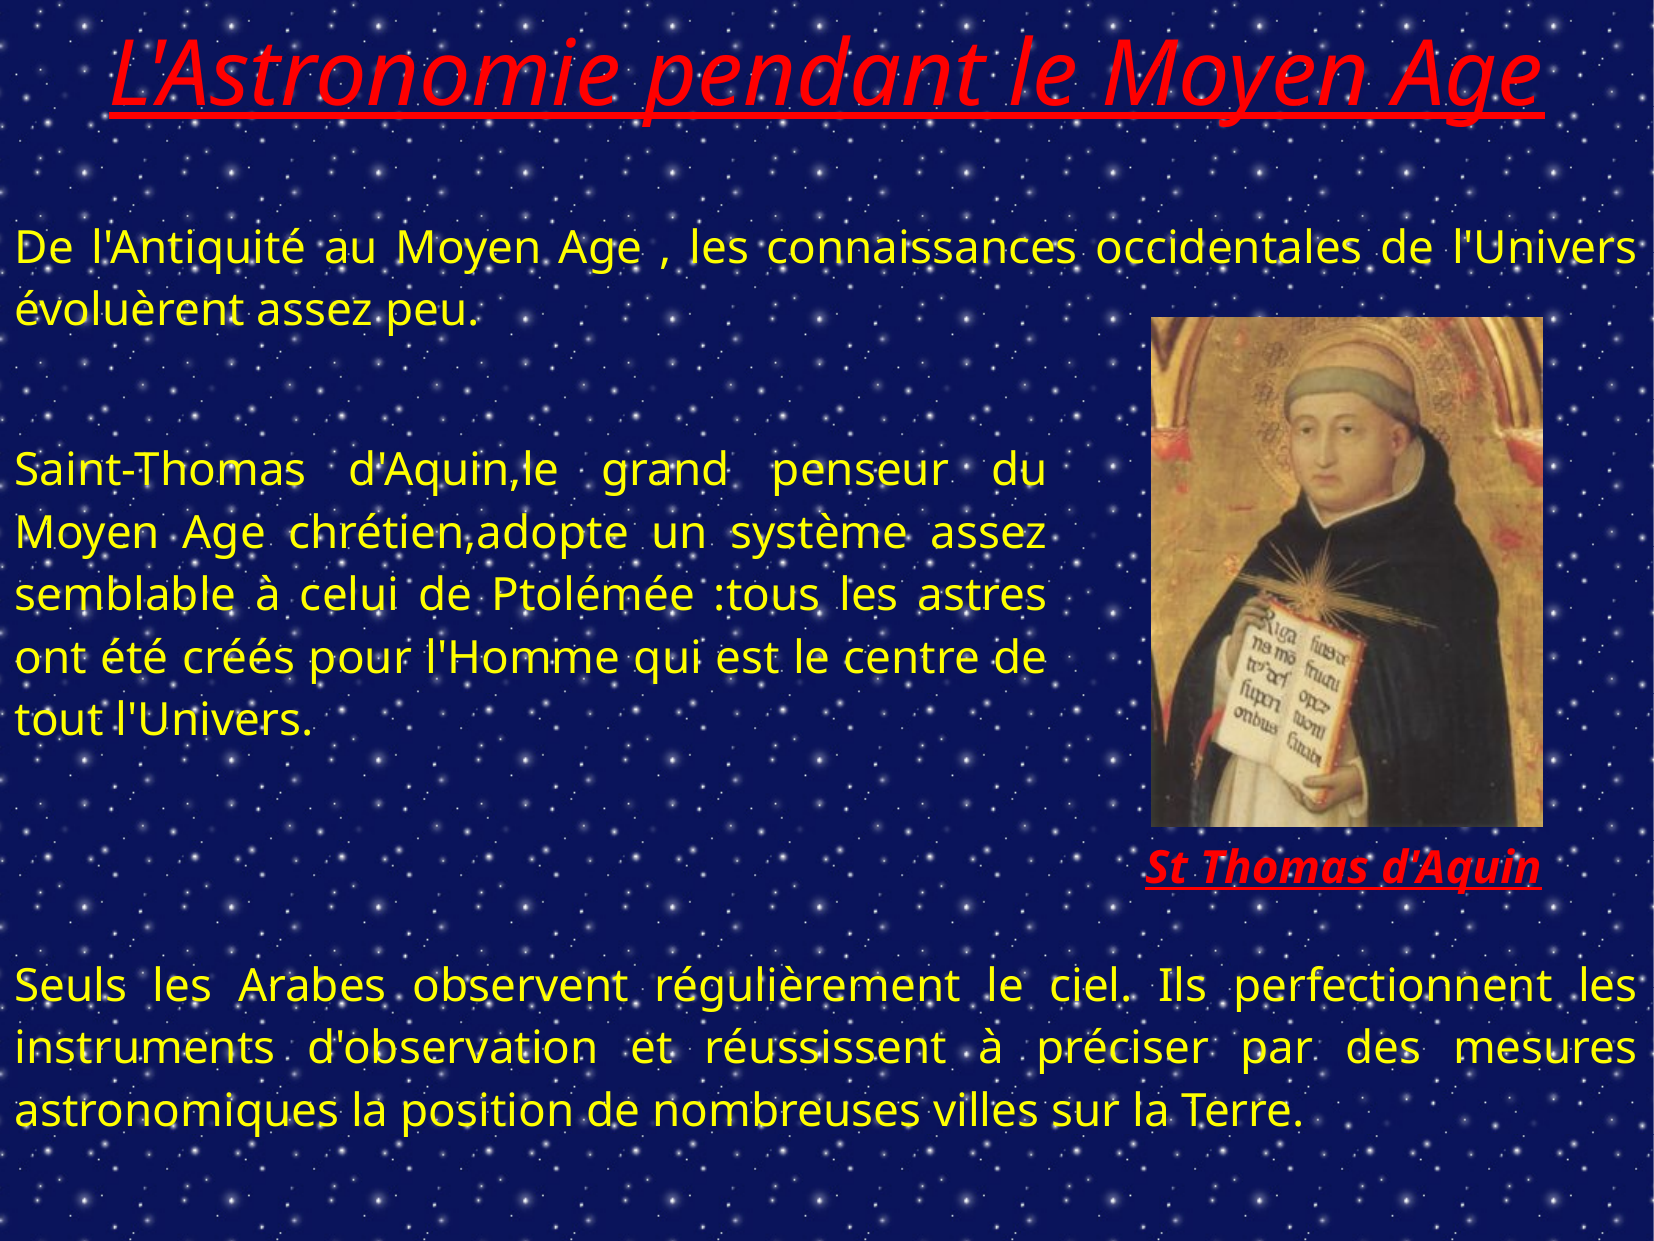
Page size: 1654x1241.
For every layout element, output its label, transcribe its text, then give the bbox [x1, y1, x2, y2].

text_box Seuls les Arabes observent régulièrement le ciel. Ils perfectionnent les instruments d'observation et réussissent à préciser par des mesures astronomiques la position de nombreuses villes sur la Terre. [0, 944, 1654, 1182]
text_box St Thomas d'Aquin [1092, 826, 1595, 906]
picture [0, 317, 1654, 944]
picture [0, 1182, 1654, 1241]
text_box L'Astronomie pendant le Moyen Age [0, 0, 1654, 143]
text_box De l'Antiquité au Moyen Age , les connaissances occidentales de l'Univers évoluèrent assez peu. [0, 206, 1654, 350]
picture [0, 143, 1654, 206]
text_box Saint-Thomas d'Aquin,le grand penseur du Moyen Age chrétien,adopte un système assez semblable à celui de Ptolémée :tous les astres ont été créés pour l'Homme qui est le centre de tout l'Univers. [0, 429, 1063, 763]
